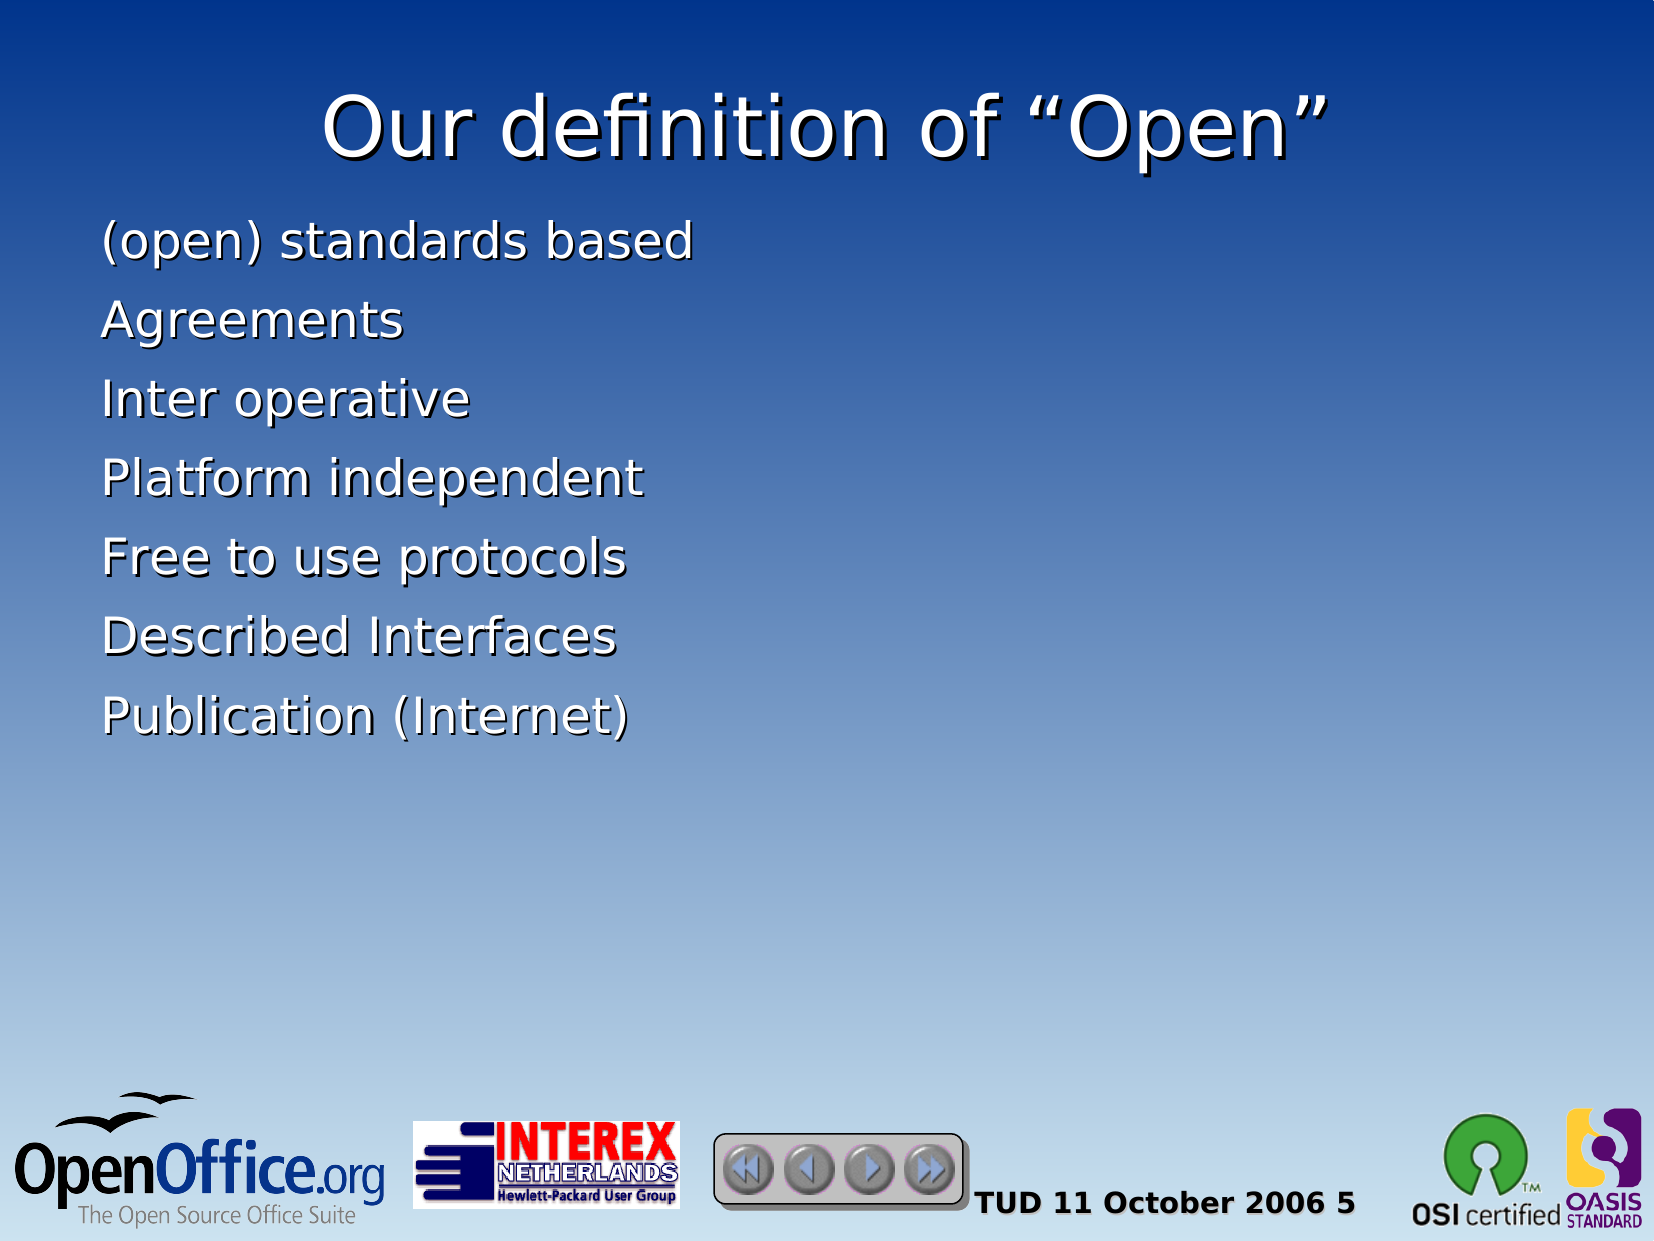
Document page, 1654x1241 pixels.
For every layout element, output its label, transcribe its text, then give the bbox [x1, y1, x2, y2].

picture [15, 1092, 384, 1229]
text_box TUD 11 October 2006 32 [980, 1181, 1506, 1241]
picture [723, 1144, 774, 1195]
picture [413, 1121, 680, 1209]
list (open) standards based Agreements Inter operative Platform independent Free to use protocols Described Interfaces Publication (Internet) [82, 212, 1571, 1069]
picture [1405, 1102, 1654, 1238]
title Our definition of “Open” [82, 49, 1571, 207]
picture [904, 1144, 955, 1195]
picture [784, 1144, 835, 1195]
picture [844, 1144, 895, 1195]
text_box [714, 1133, 963, 1204]
